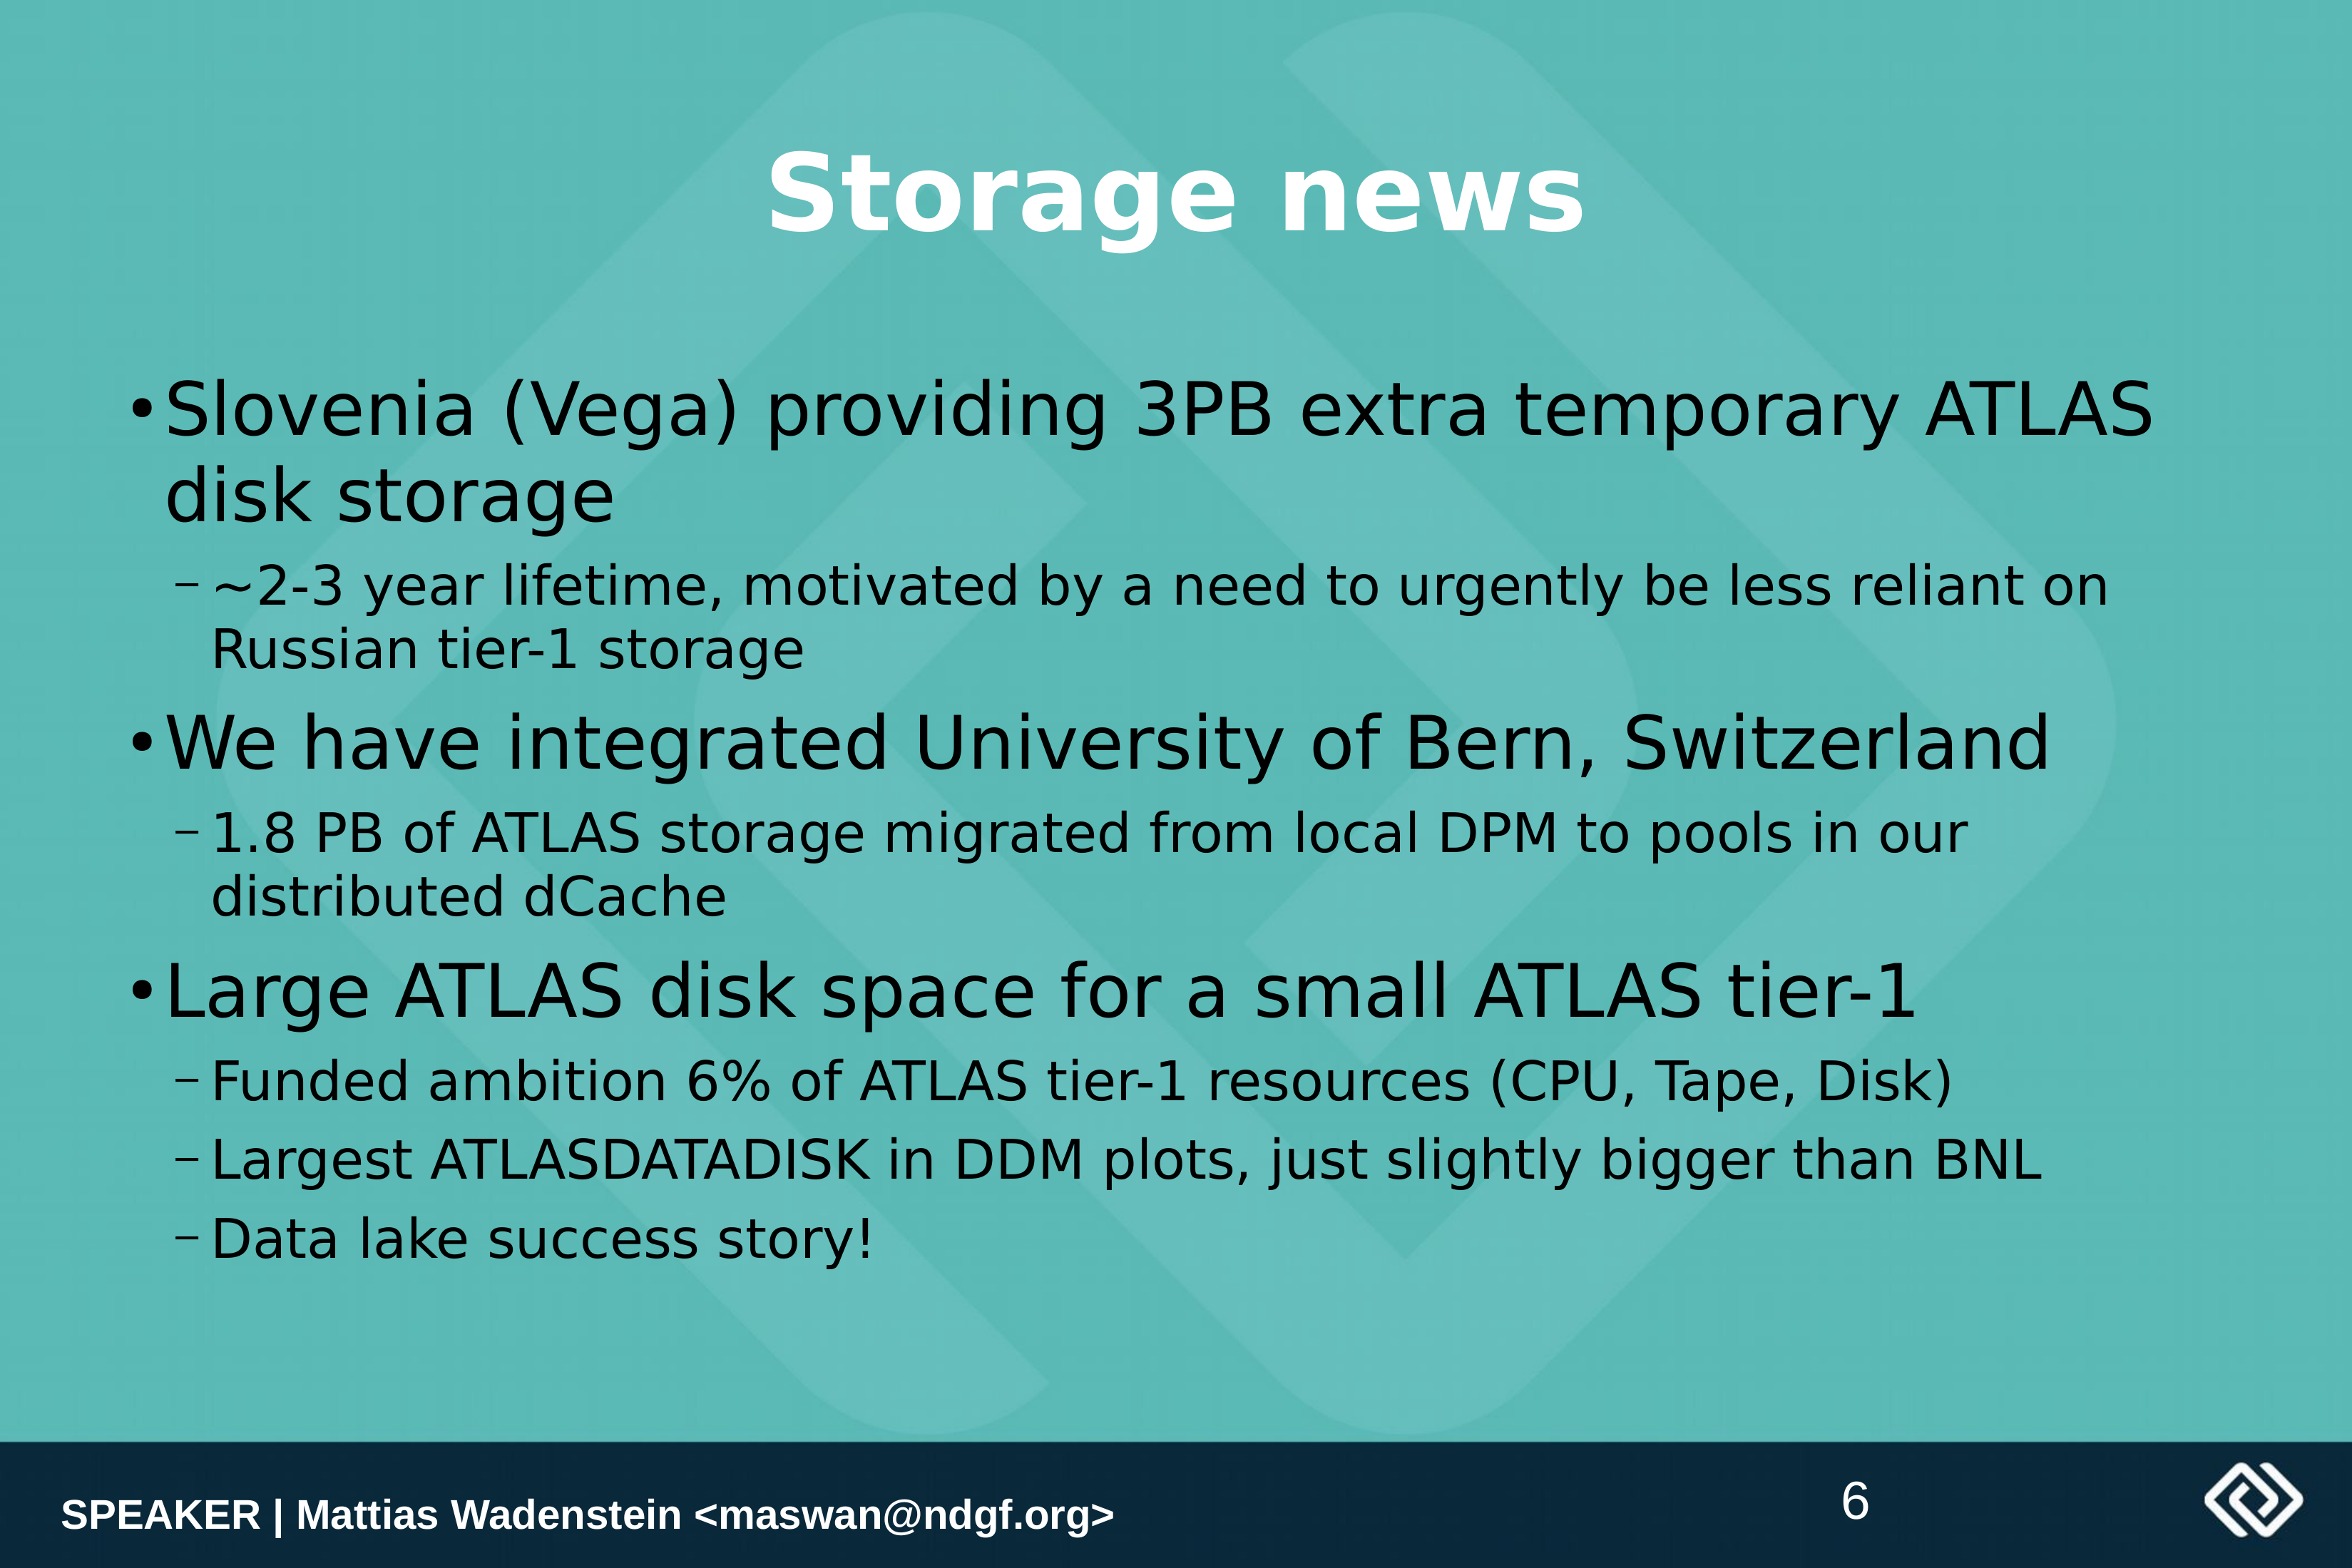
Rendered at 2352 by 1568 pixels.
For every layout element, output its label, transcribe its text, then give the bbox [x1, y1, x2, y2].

title Storage news [117, 62, 2234, 324]
list Slovenia (Vega) providing 3PB extra temporary ATLAS disk storage ~2-3 year lifetime, motivated by a need to urgently be less reliant on Russian tier-1 storage We have integrated University of Bern, Switzerland 1.8 PB of ATLAS storage migrated from local DPM to pools in our distributed dCache Large ATLAS disk space for a small ATLAS tier-1 Funded ambition 6% of ATLAS tier-1 resources (CPU, Tape, Disk) Largest ATLASDATADISK in DDM plots, just slightly bigger than BNL Data lake success story! [117, 367, 2234, 1276]
picture [0, 1445, 2352, 1568]
picture [0, 0, 2352, 1442]
